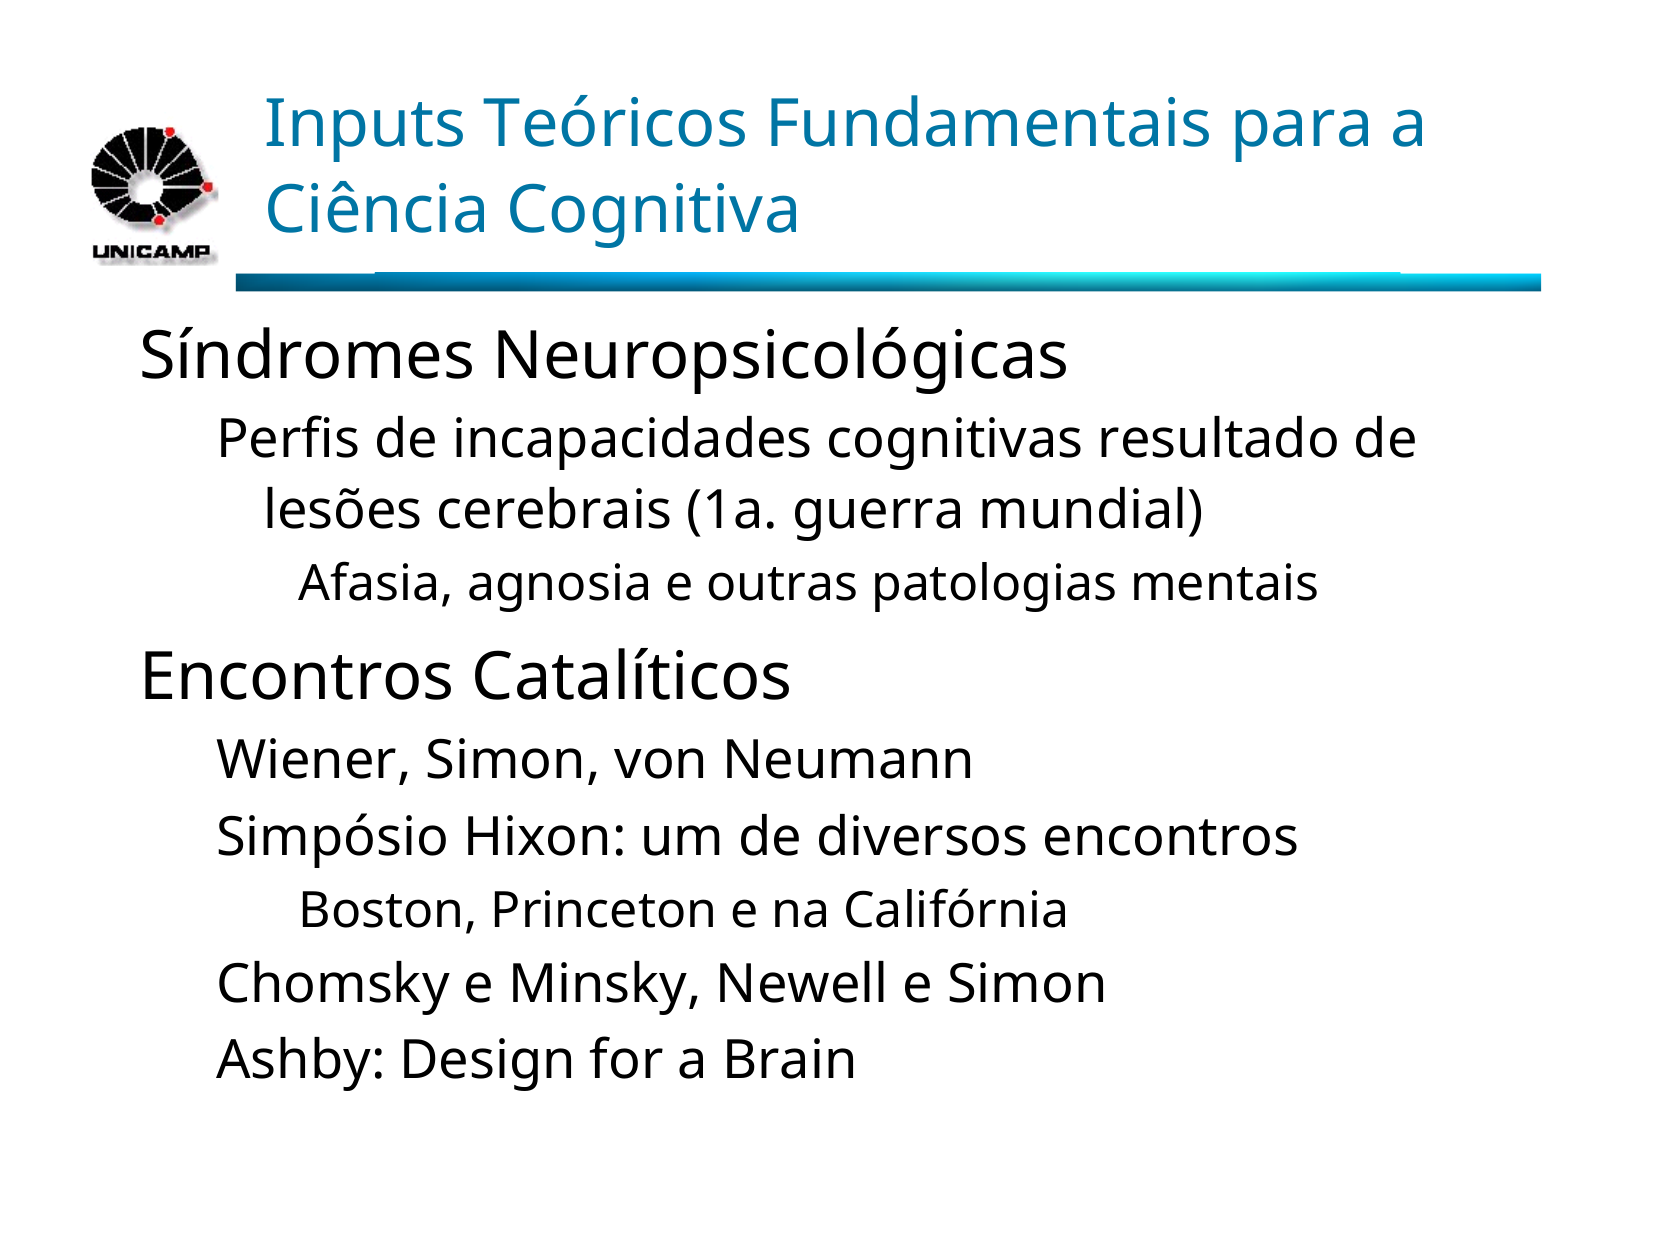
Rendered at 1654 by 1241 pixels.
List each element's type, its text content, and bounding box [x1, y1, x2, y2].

title Inputs Teóricos Fundamentais para a Ciência Cognitiva [264, 42, 1534, 250]
list Síndromes Neuropsicológicas Perfis de incapacidades cognitivas resultado de lesões cerebrais (1a. guerra mundial) Afasia, agnosia e outras patologias mentais Encontros Catalíticos Wiener, Simon, von Neumann Simpósio Hixon: um de diversos encontros Boston, Princeton e na Califórnia Chomsky e Minsky, Newell e Simon Ashby: Design for a Brain [121, 309, 1534, 1182]
picture [125, 272, 1654, 295]
